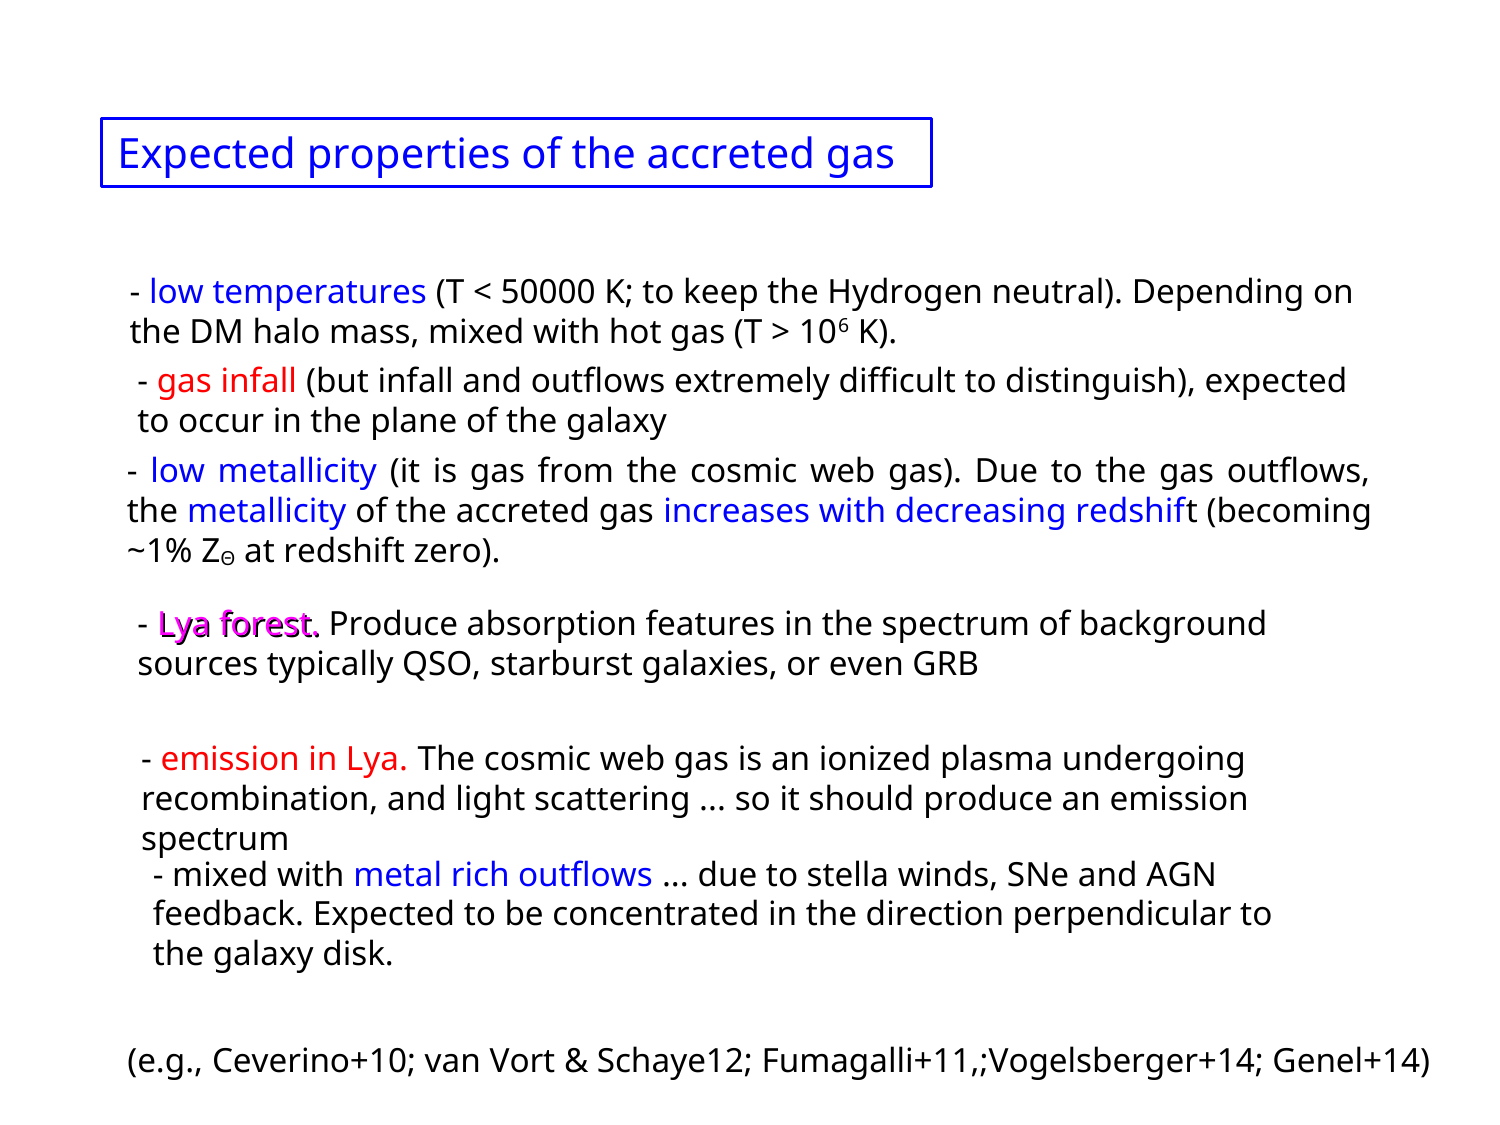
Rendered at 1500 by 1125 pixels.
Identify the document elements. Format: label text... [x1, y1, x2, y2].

text_box - low metallicity (it is gas from the cosmic web gas). Due to the gas outflows, the metallicity of the accreted gas increases with decreasing redshift (becoming ~1% ZΘ at redshift zero). [112, 441, 1388, 588]
text_box Expected properties of the accreted gas [101, 118, 932, 187]
text_box - Lya forest. Produce absorption features in the spectrum of background sources typically QSO, starburst galaxies, or even GRB [122, 595, 1368, 701]
text_box - low temperatures (T < 50000 K; to keep the Hydrogen neutral). Depending on the DM halo mass, mixed with hot gas (T > 106 K). [114, 262, 1419, 376]
text_box (e.g., Ceverino+10; van Vort & Schaye12; Fumagalli+11,;Vogelsberger+14; Genel+14) [112, 1031, 1406, 1087]
text_box - gas infall (but infall and outflows extremely difficult to distinguish), expected to occur in the plane of the galaxy [122, 376, 1366, 441]
text_box - emission in Lya. The cosmic web gas is an ionized plasma undergoing recombination, and light scattering ... so it should produce an emission spectrum [126, 730, 1402, 993]
text_box - mixed with metal rich outflows ... due to stella winds, SNe and AGN feedback. Expected to be concentrated in the direction perpendicular to the galaxy disk. [138, 845, 1342, 1013]
